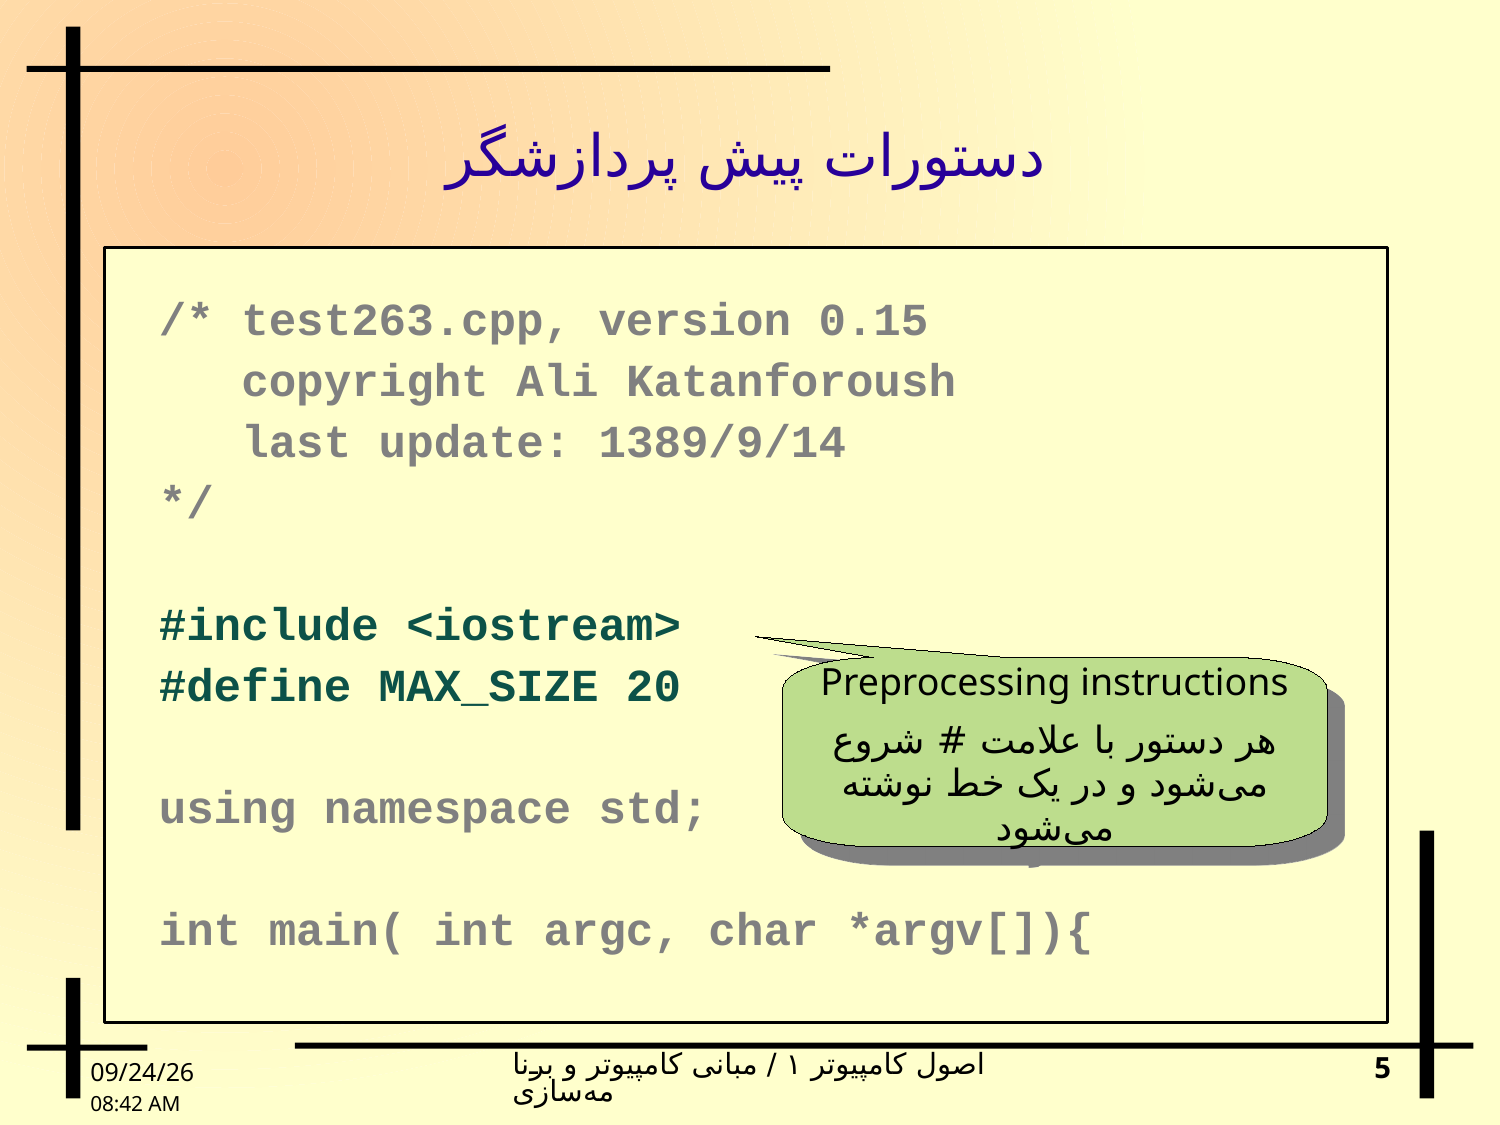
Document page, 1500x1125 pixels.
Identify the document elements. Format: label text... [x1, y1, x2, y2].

text_box Preprocessing instructions هر دستور با علامت # شروع می‌شود و در یک خط نوشته می‌شود [755, 636, 1328, 847]
title دستورات پیش پردازشگر [131, 96, 1361, 217]
list /* test263.cpp, version 0.15 copyright Ali Katanforoush last update: 1389/9/14 */ #include <iostream> #define MAX_SIZE 20 using namespace std; int main( int argc, char *argv[]){ [104, 247, 1388, 1023]
